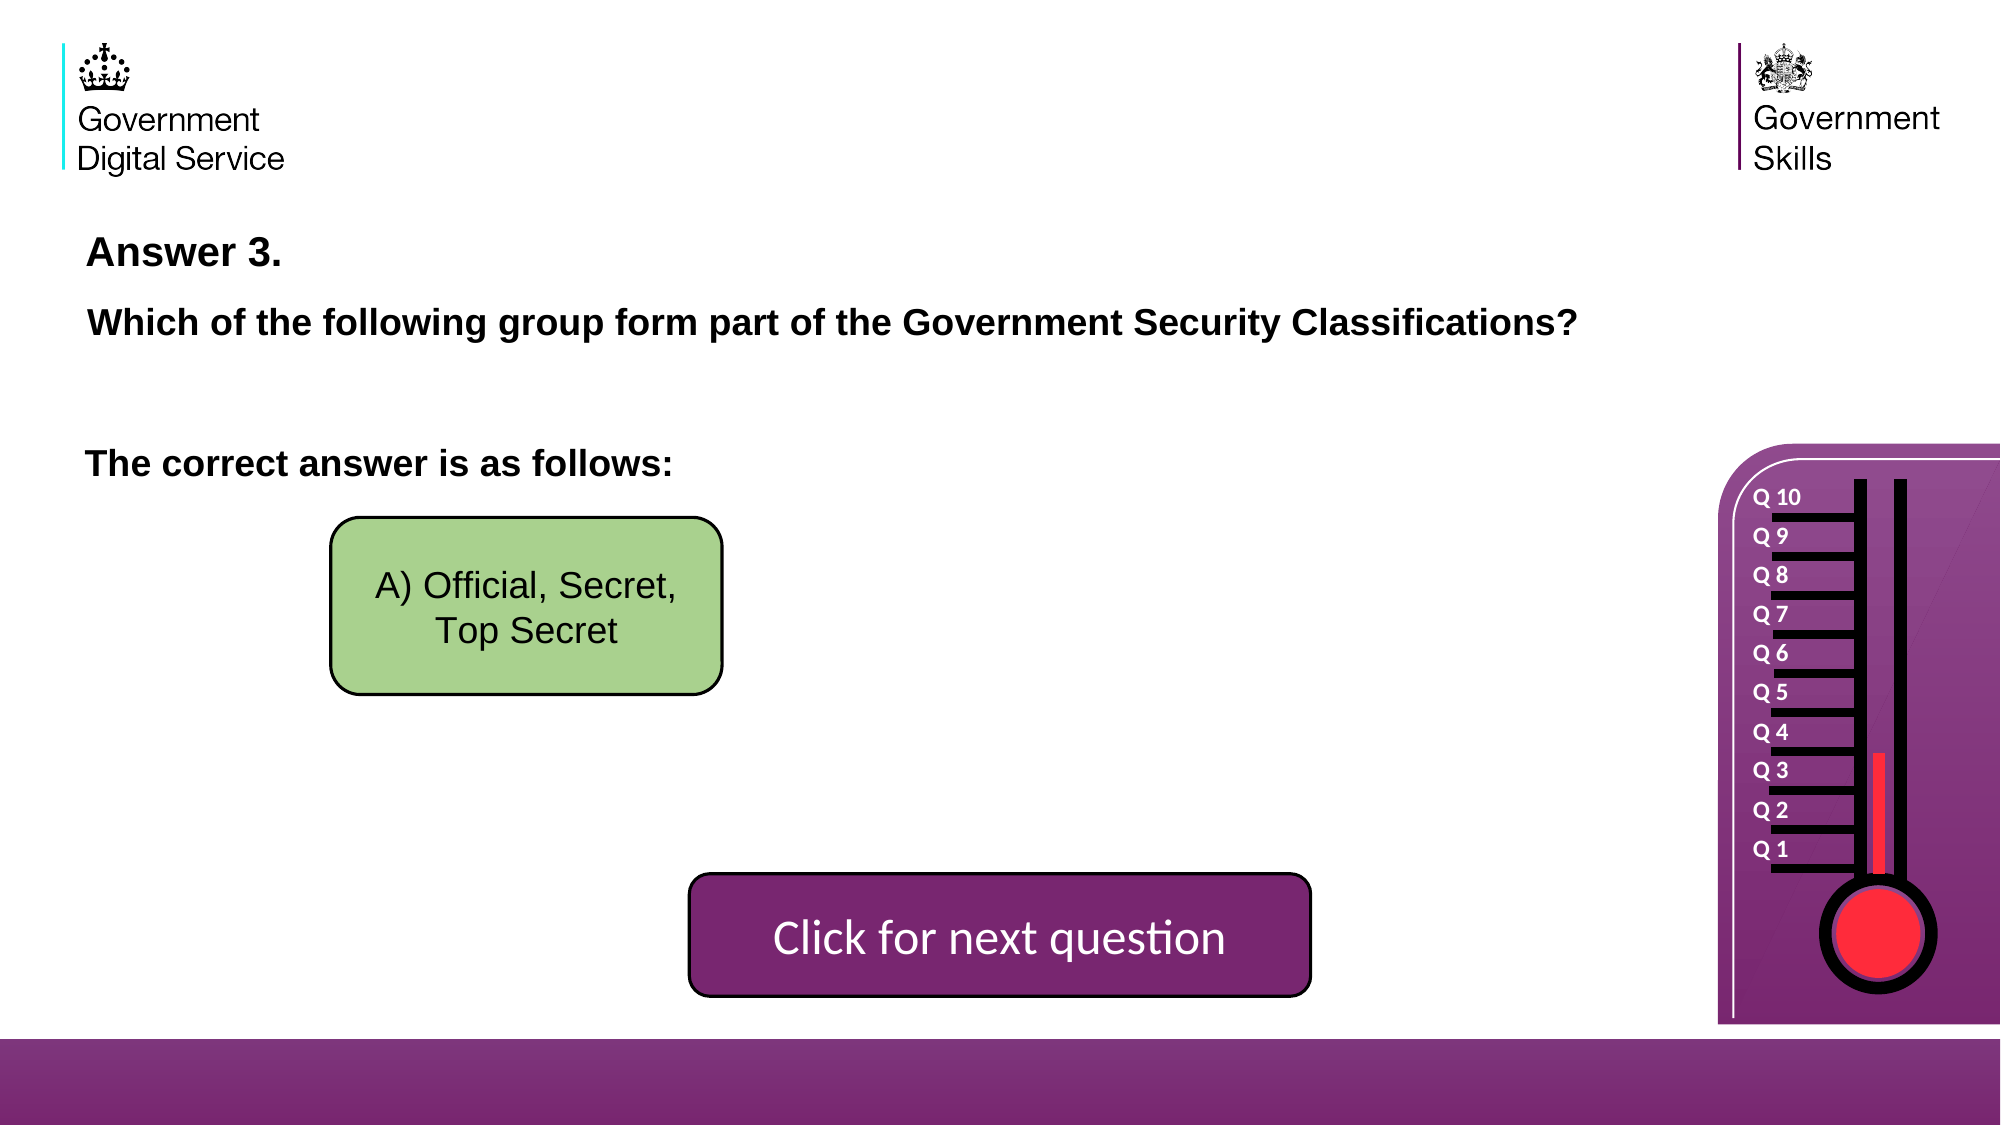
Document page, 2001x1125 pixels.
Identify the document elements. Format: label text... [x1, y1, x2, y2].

text_box Which of the following group form part of the Government Security Classifications? [87, 298, 1916, 429]
text_box A) Official, Secret, Top Secret [330, 517, 723, 695]
text_box The correct answer is as follows: [84, 428, 1099, 489]
text_box Click for next question [689, 873, 1311, 997]
title Answer 3. [85, 222, 1811, 280]
